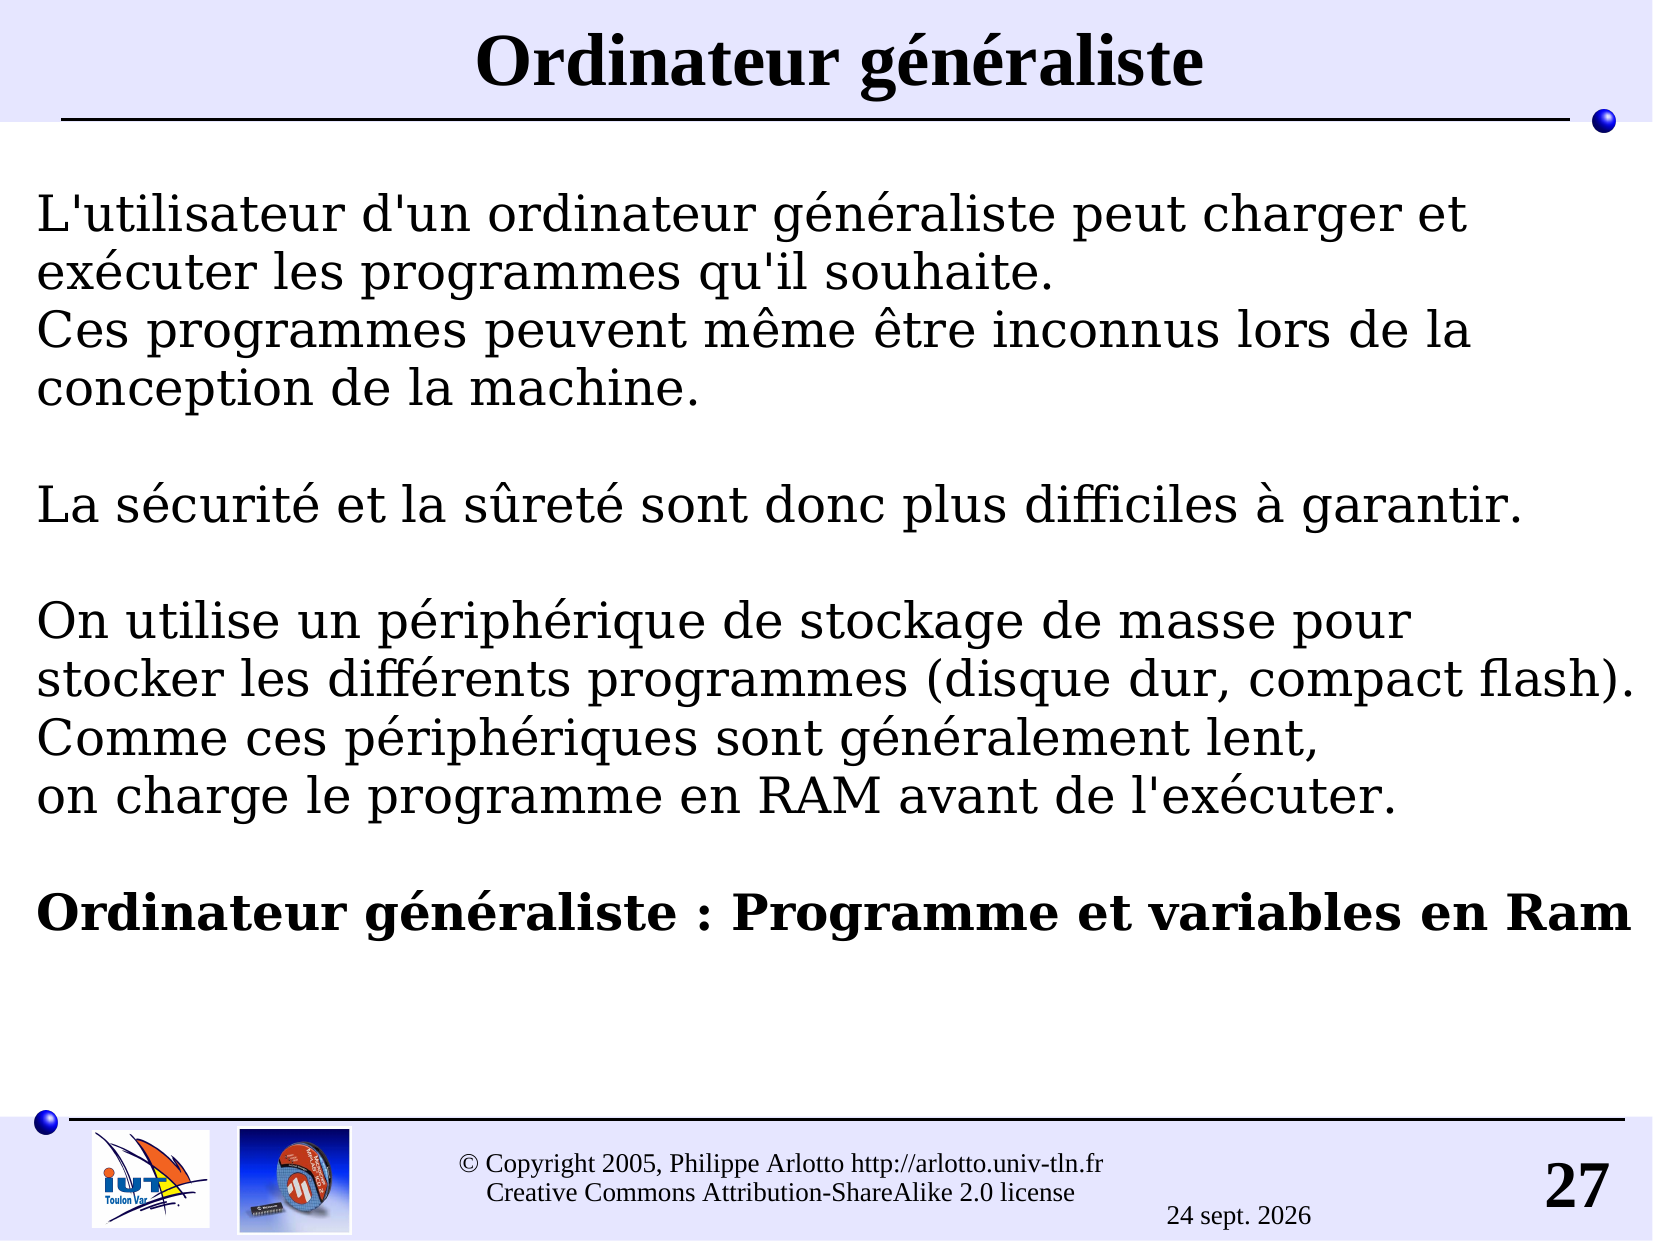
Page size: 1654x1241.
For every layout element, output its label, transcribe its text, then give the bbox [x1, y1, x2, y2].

picture [237, 1126, 352, 1235]
title Ordinateur généraliste [95, 14, 1585, 107]
text_box [1358, 797, 1418, 857]
text_box L'utilisateur d'un ordinateur généraliste peut charger et exécuter les programmes qu'il souhaite. Ces programmes peuvent même être inconnus lors de la conception de la machine. La sécurité et la sûreté sont donc plus difficiles à garantir. On utilise un périphérique de stockage de masse pour stocker les différents programmes (disque dur, compact flash). Comme ces périphériques sont généralement lent, on charge le programme en RAM avant de l'exécuter. Ordinateur généraliste : Programme et variables en Ram [36, 184, 1641, 1059]
